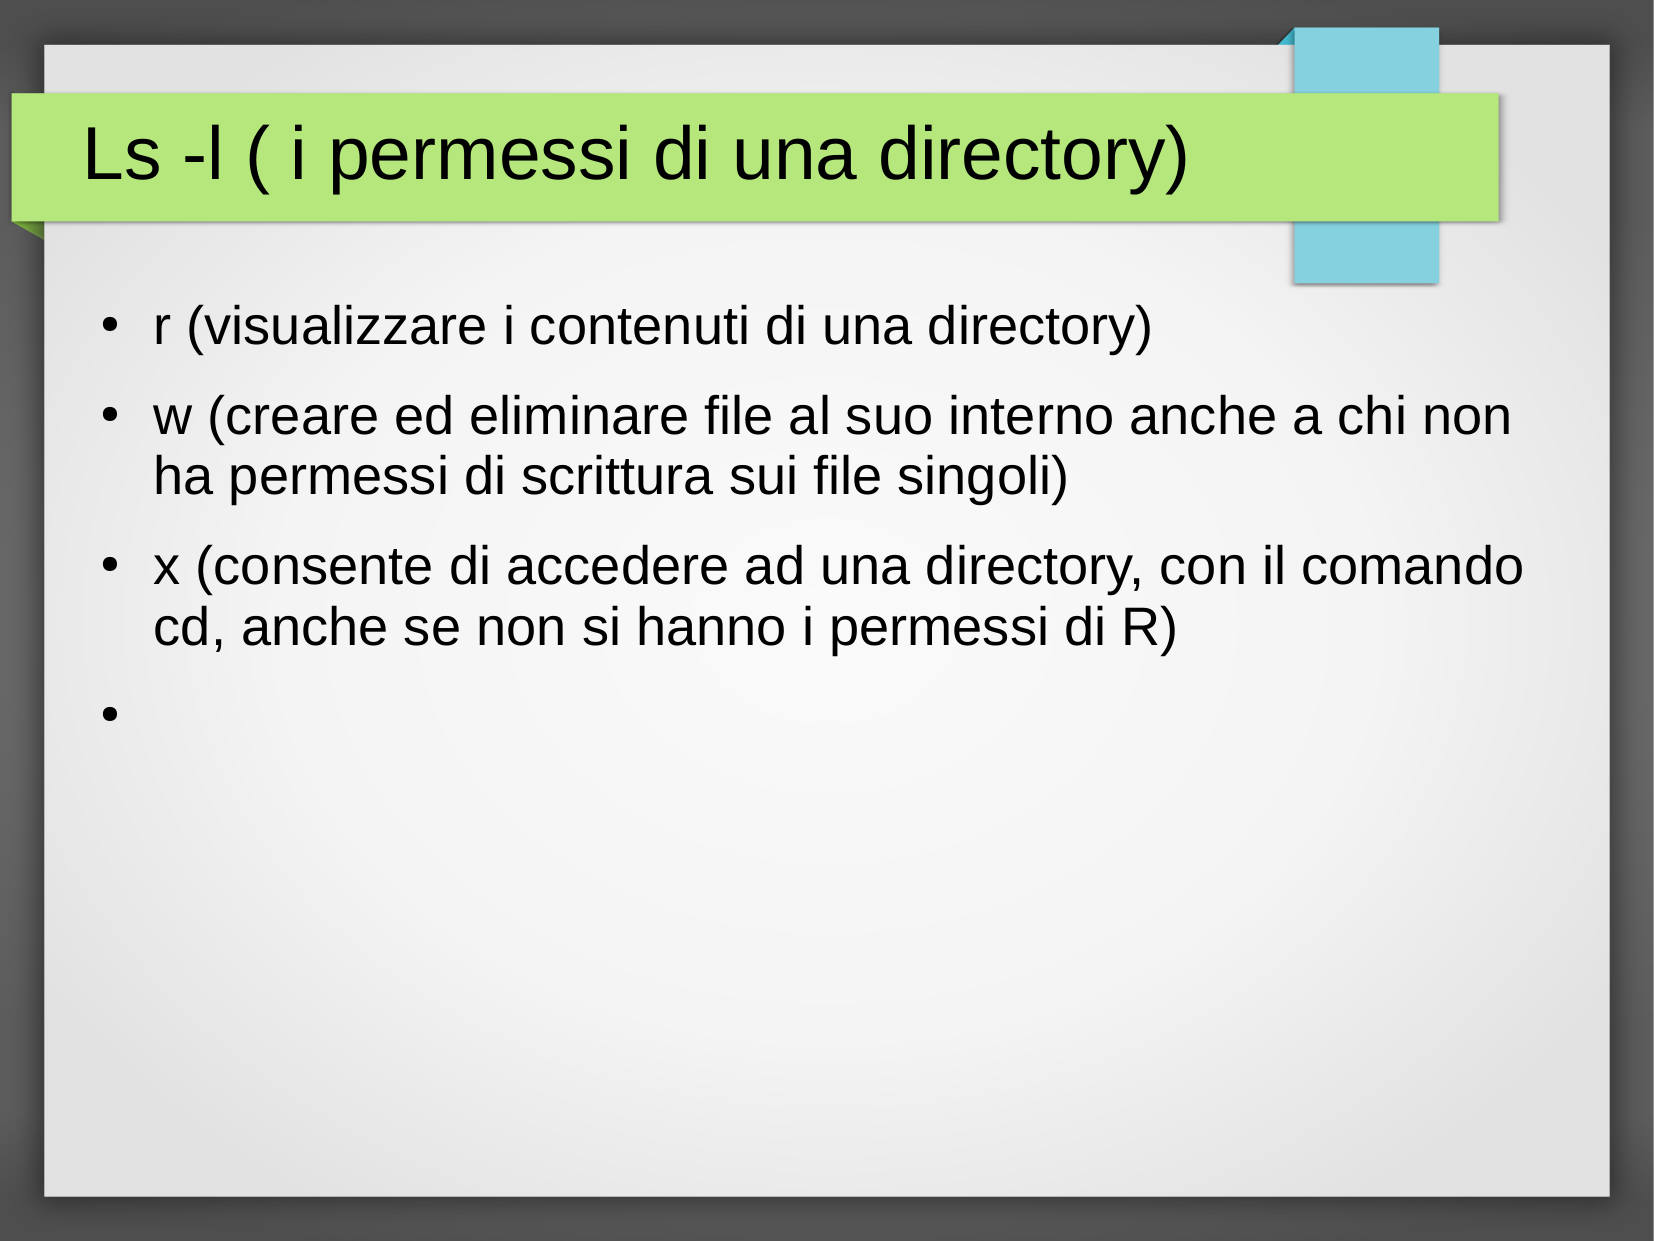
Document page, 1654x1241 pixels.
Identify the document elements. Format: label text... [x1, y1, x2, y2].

list r (visualizzare i contenuti di una directory) w (creare ed eliminare file al suo interno anche a chi non ha permessi di scrittura sui file singoli) x (consente di accedere ad una directory, con il comando cd, anche se non si hanno i permessi di R) [82, 295, 1571, 1015]
title Ls -l ( i permessi di una directory) [82, 94, 1264, 213]
picture [0, 0, 1654, 1241]
